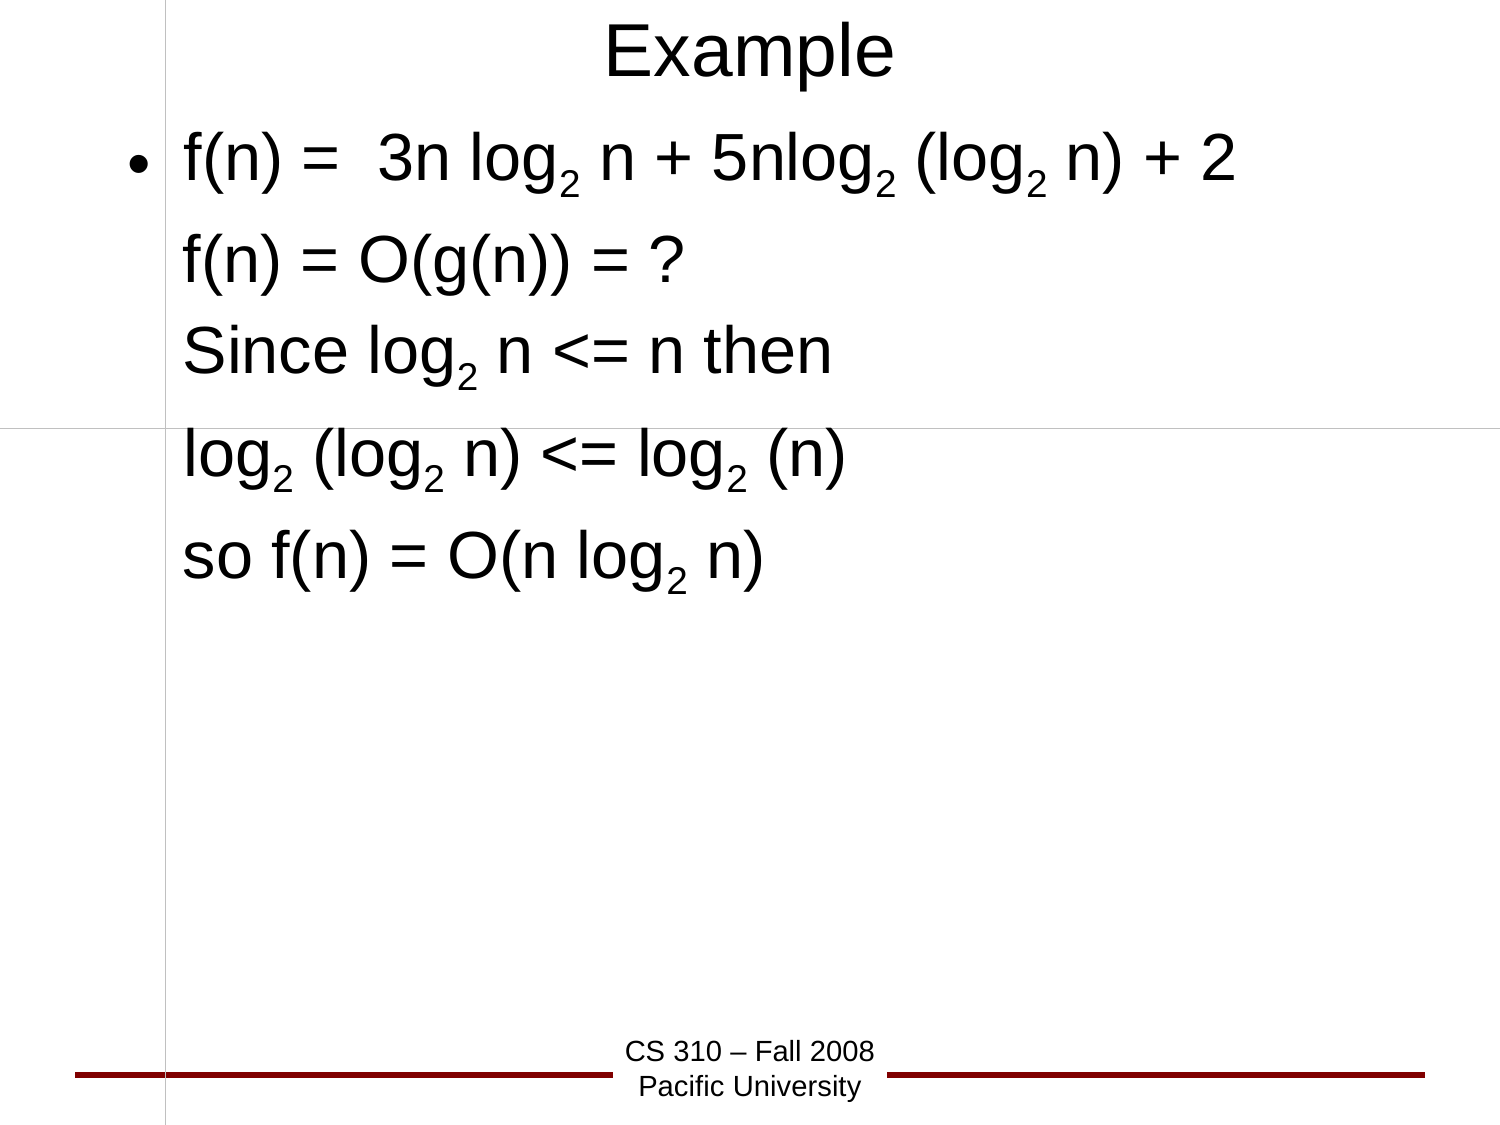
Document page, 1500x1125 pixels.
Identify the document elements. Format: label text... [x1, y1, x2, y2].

title Example [112, 0, 1388, 100]
list f(n) = 3n log2 n + 5nlog2 (log2 n) + 2 f(n) = O(g(n)) = ? Since log2 n <= n then log2 (log2 n) <= log2 (n) so f(n) = O(n log2 n) [112, 112, 1388, 1001]
